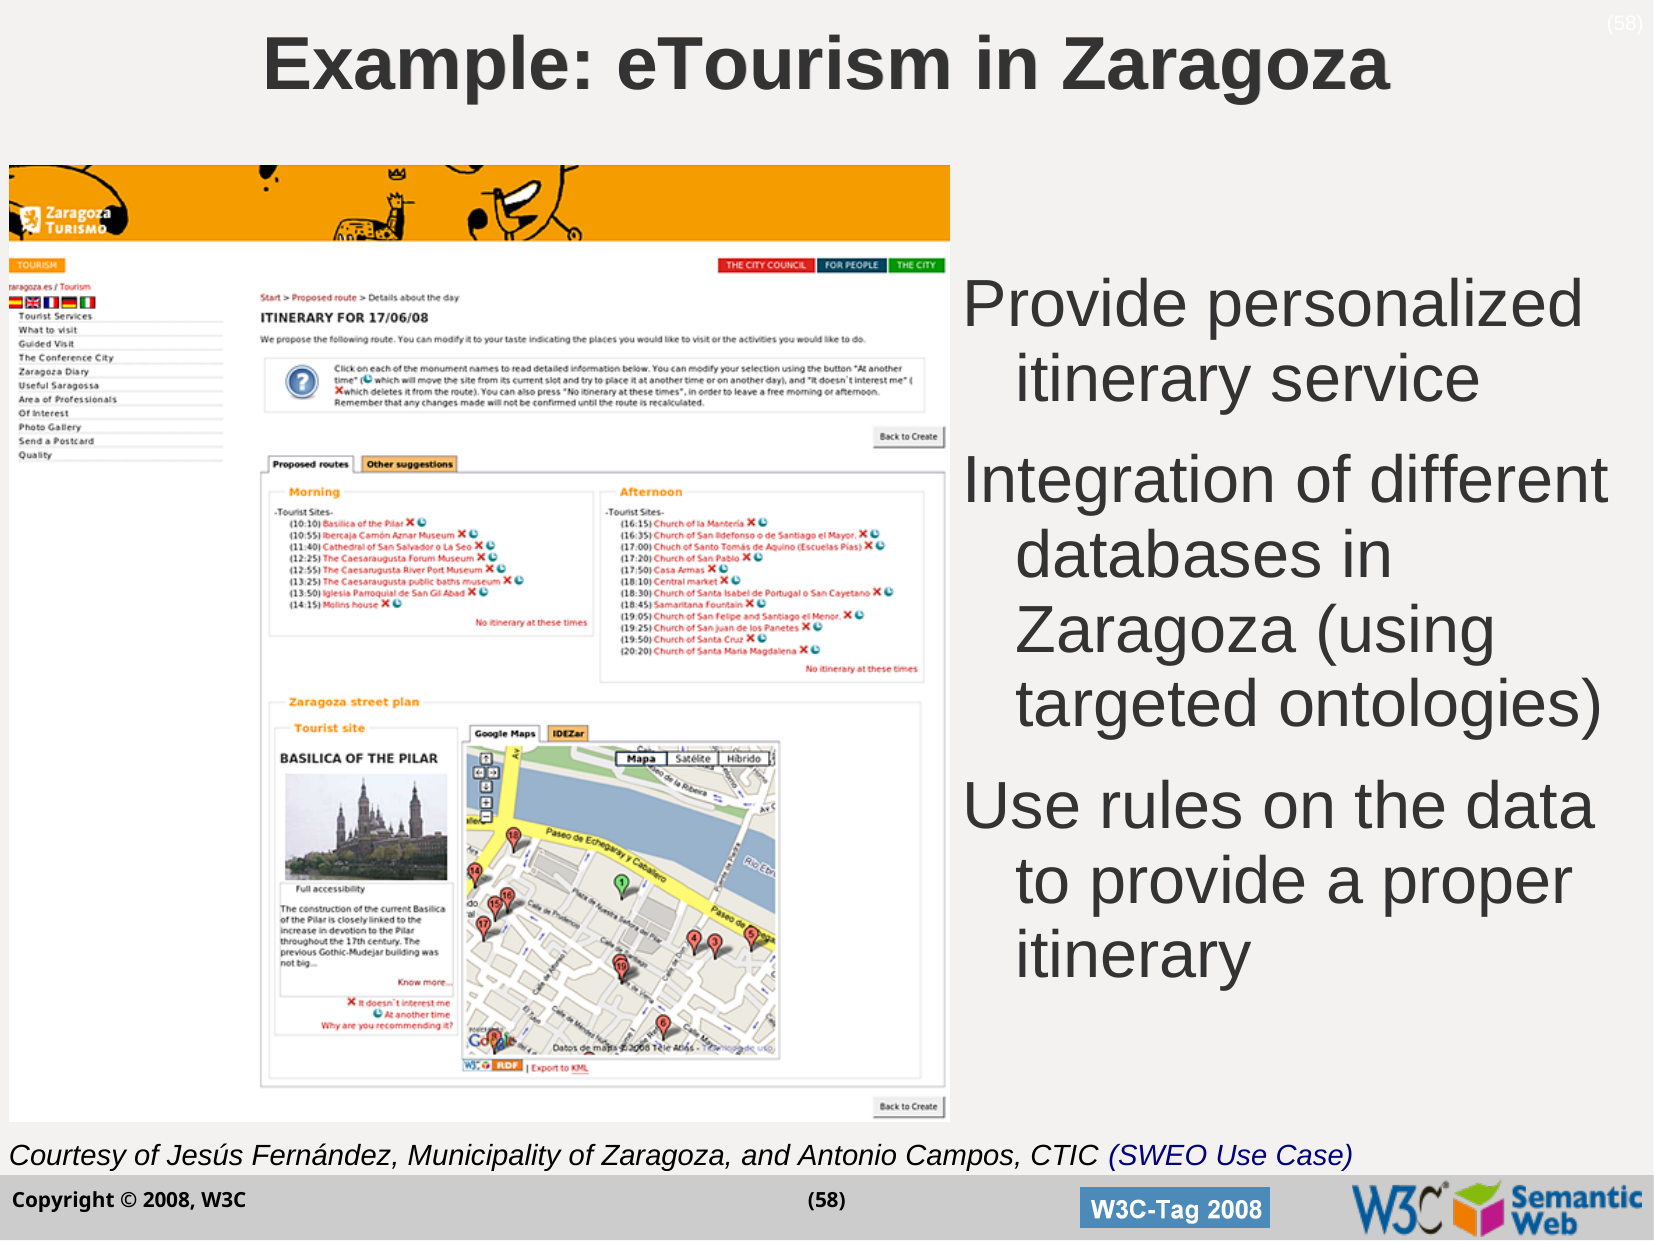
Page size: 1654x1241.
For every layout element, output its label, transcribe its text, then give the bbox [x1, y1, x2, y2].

picture [1352, 1178, 1642, 1237]
picture [9, 165, 950, 1123]
text_box Courtesy of Jesús Fernández, Municipality of Zaragoza, and Antonio Campos, CTIC (SWEO Use Case) [0, 1133, 1368, 1182]
picture [1080, 1187, 1270, 1228]
list Provide personalized itinerary service Integration of different databases in Zaragoza (using targeted ontologies) Use rules on the data to provide a proper itinerary [950, 265, 1642, 999]
title Example: eTourism in Zaragoza [29, 0, 1625, 124]
